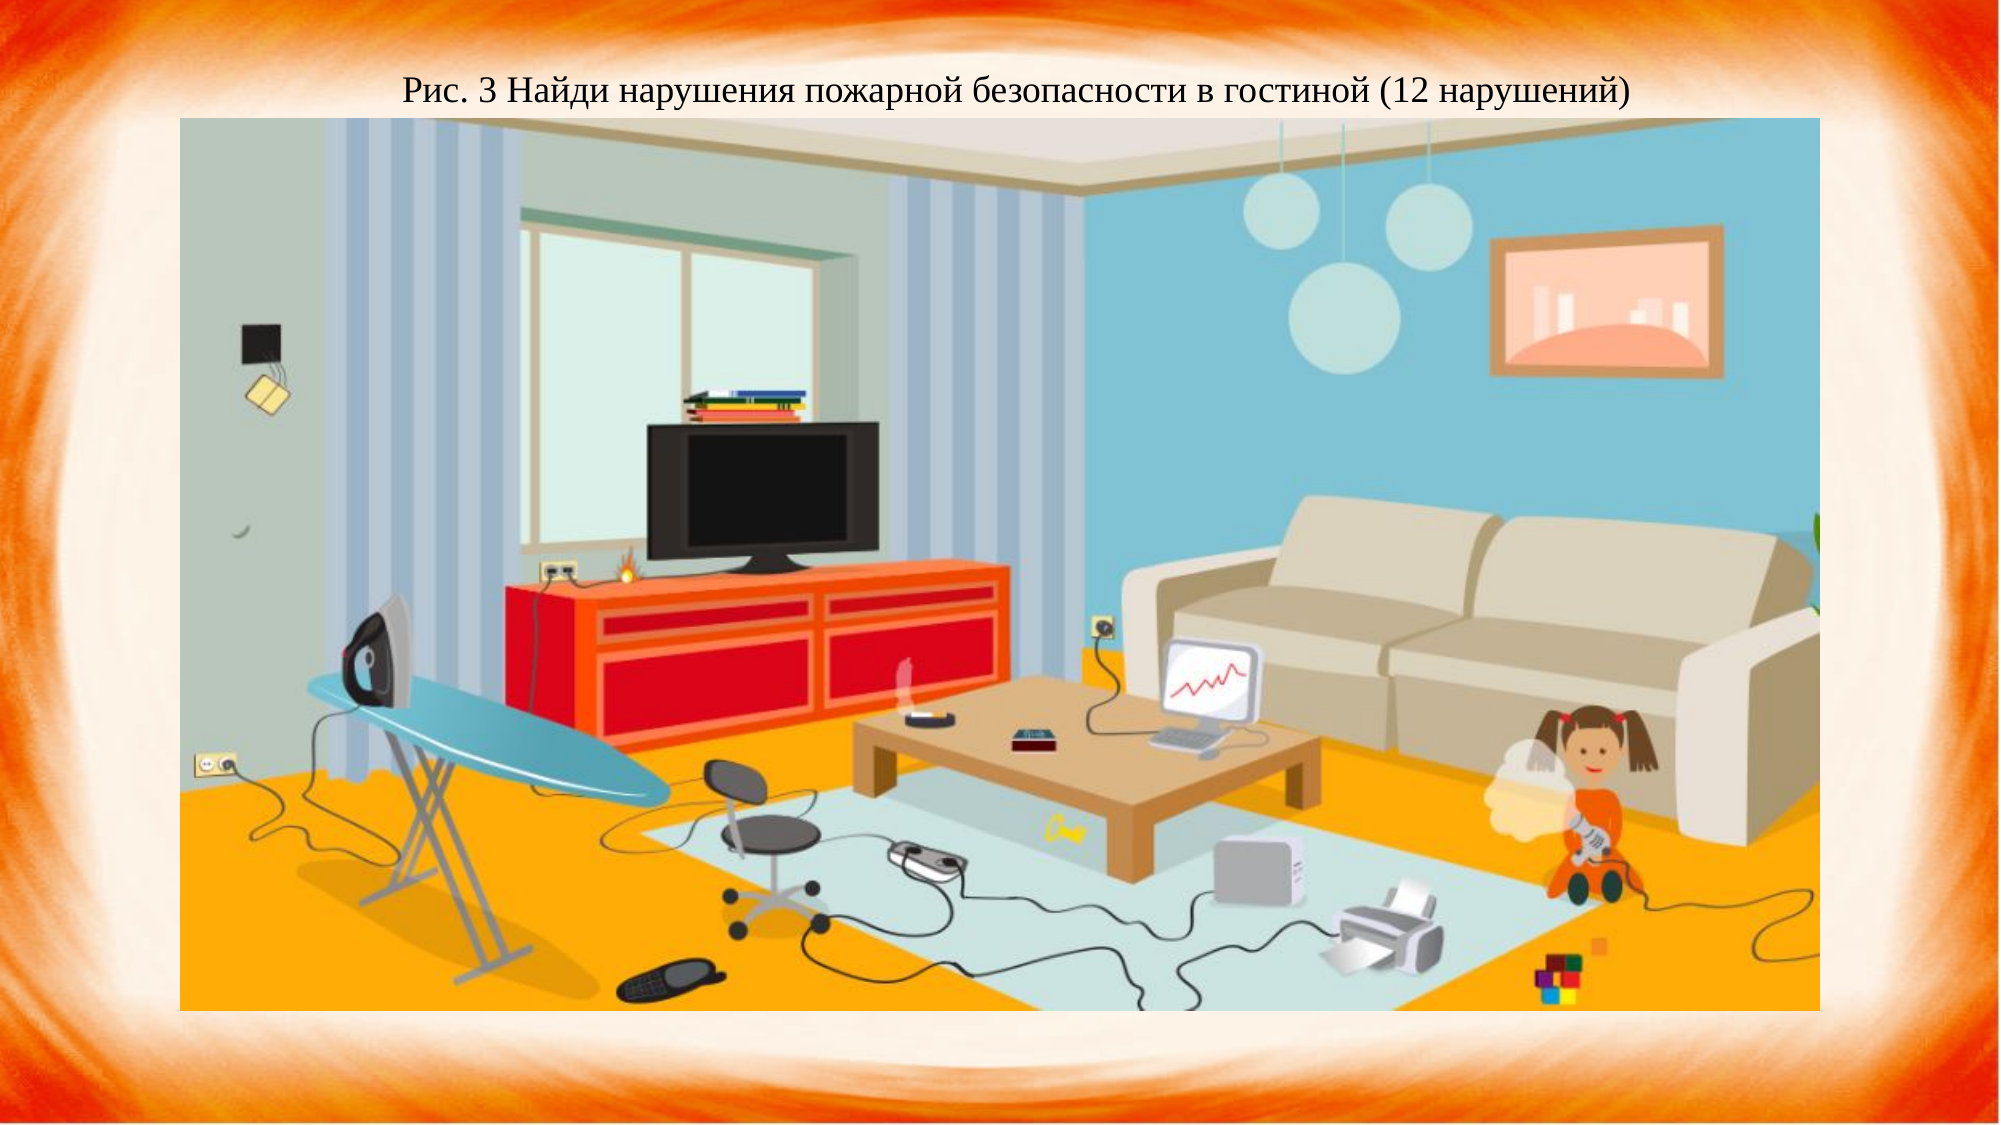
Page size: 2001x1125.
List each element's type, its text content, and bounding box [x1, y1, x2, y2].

picture [0, 0, 2000, 1125]
text_box Рис. 3 Найди нарушения пожарной безопасности в гостиной (12 нарушений) [108, 57, 1926, 119]
